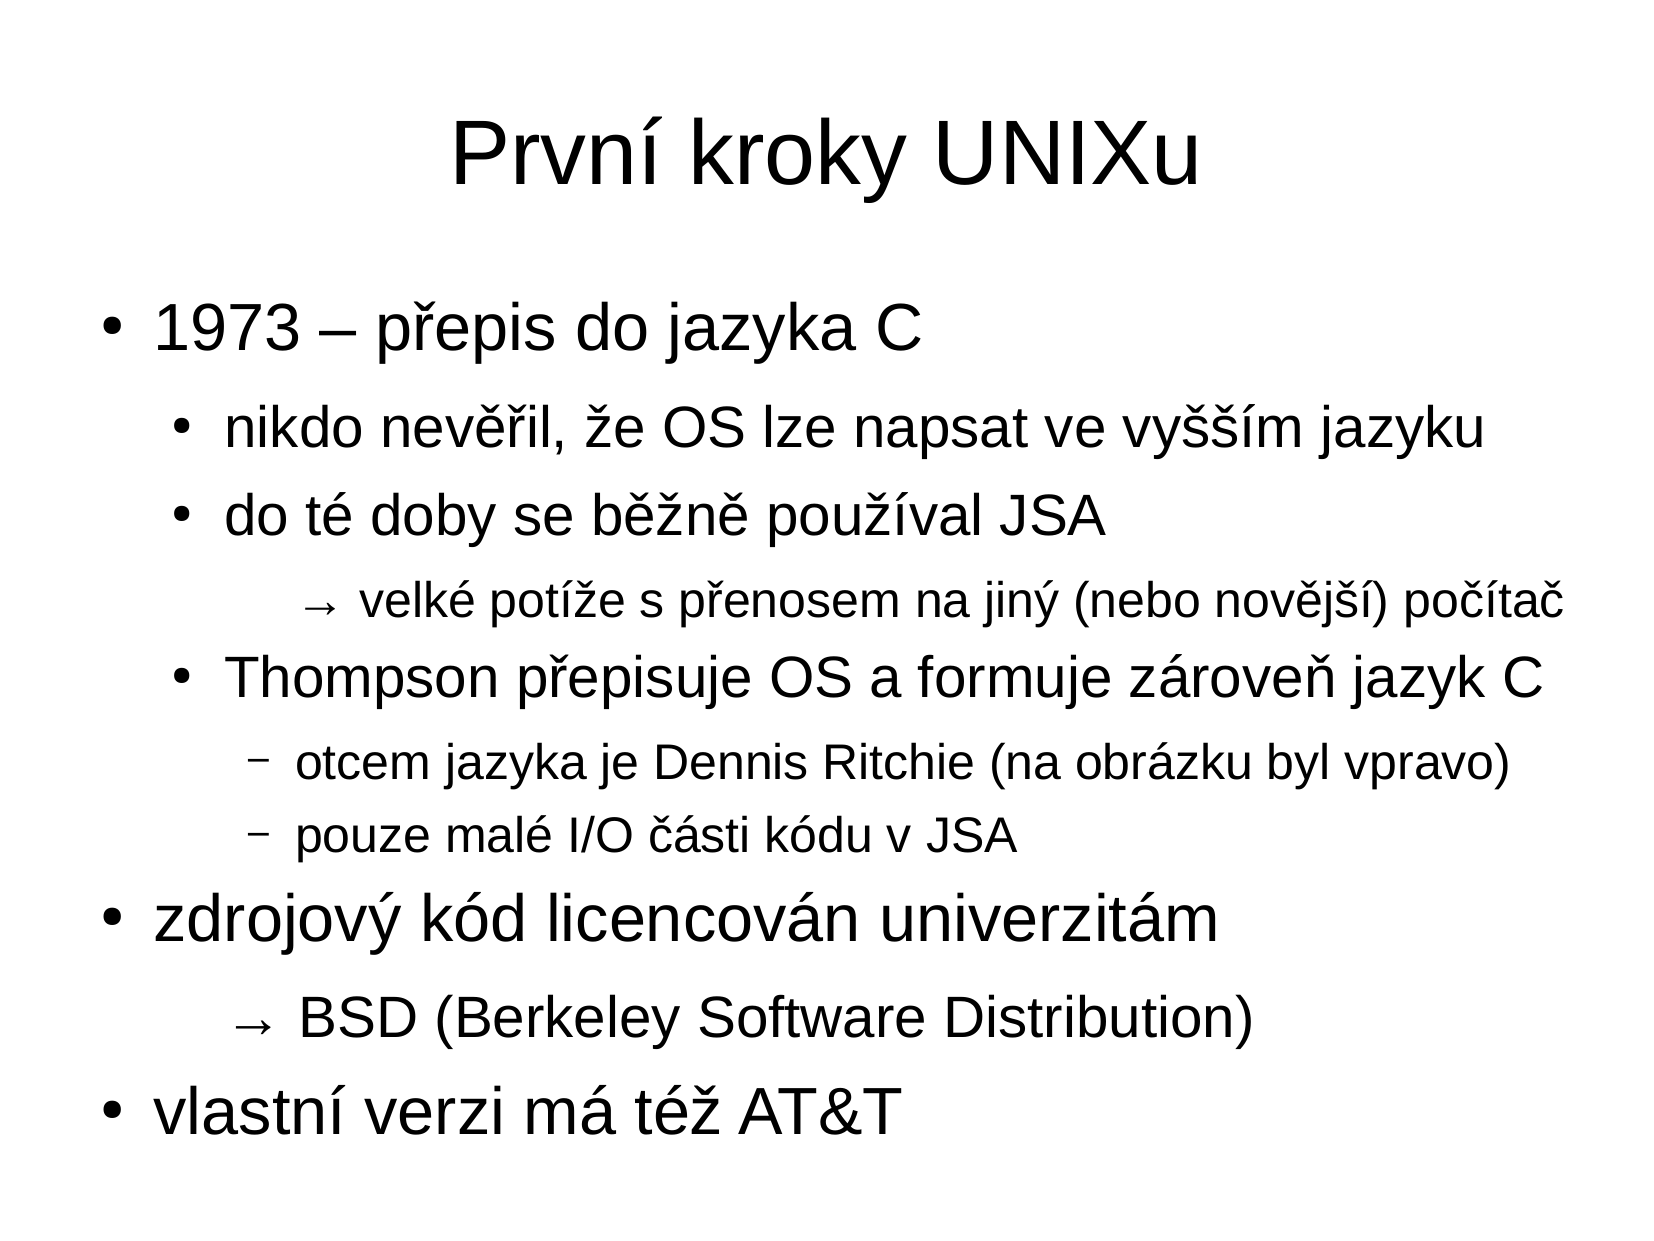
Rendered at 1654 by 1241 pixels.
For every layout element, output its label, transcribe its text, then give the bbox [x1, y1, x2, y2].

list 1973 – přepis do jazyka C nikdo nevěřil, že OS lze napsat ve vyšším jazyku do té doby se běžně používal JSA → velké potíže s přenosem na jiný (nebo novější) počítač Thompson přepisuje OS a formuje zároveň jazyk C otcem jazyka je Dennis Ritchie (na obrázku byl vpravo) pouze malé I/O části kódu v JSA zdrojový kód licencován univerzitám → BSD (Berkeley Software Distribution) vlastní verzi má též AT&T [82, 290, 1571, 1149]
title První kroky UNIXu [82, 56, 1571, 250]
